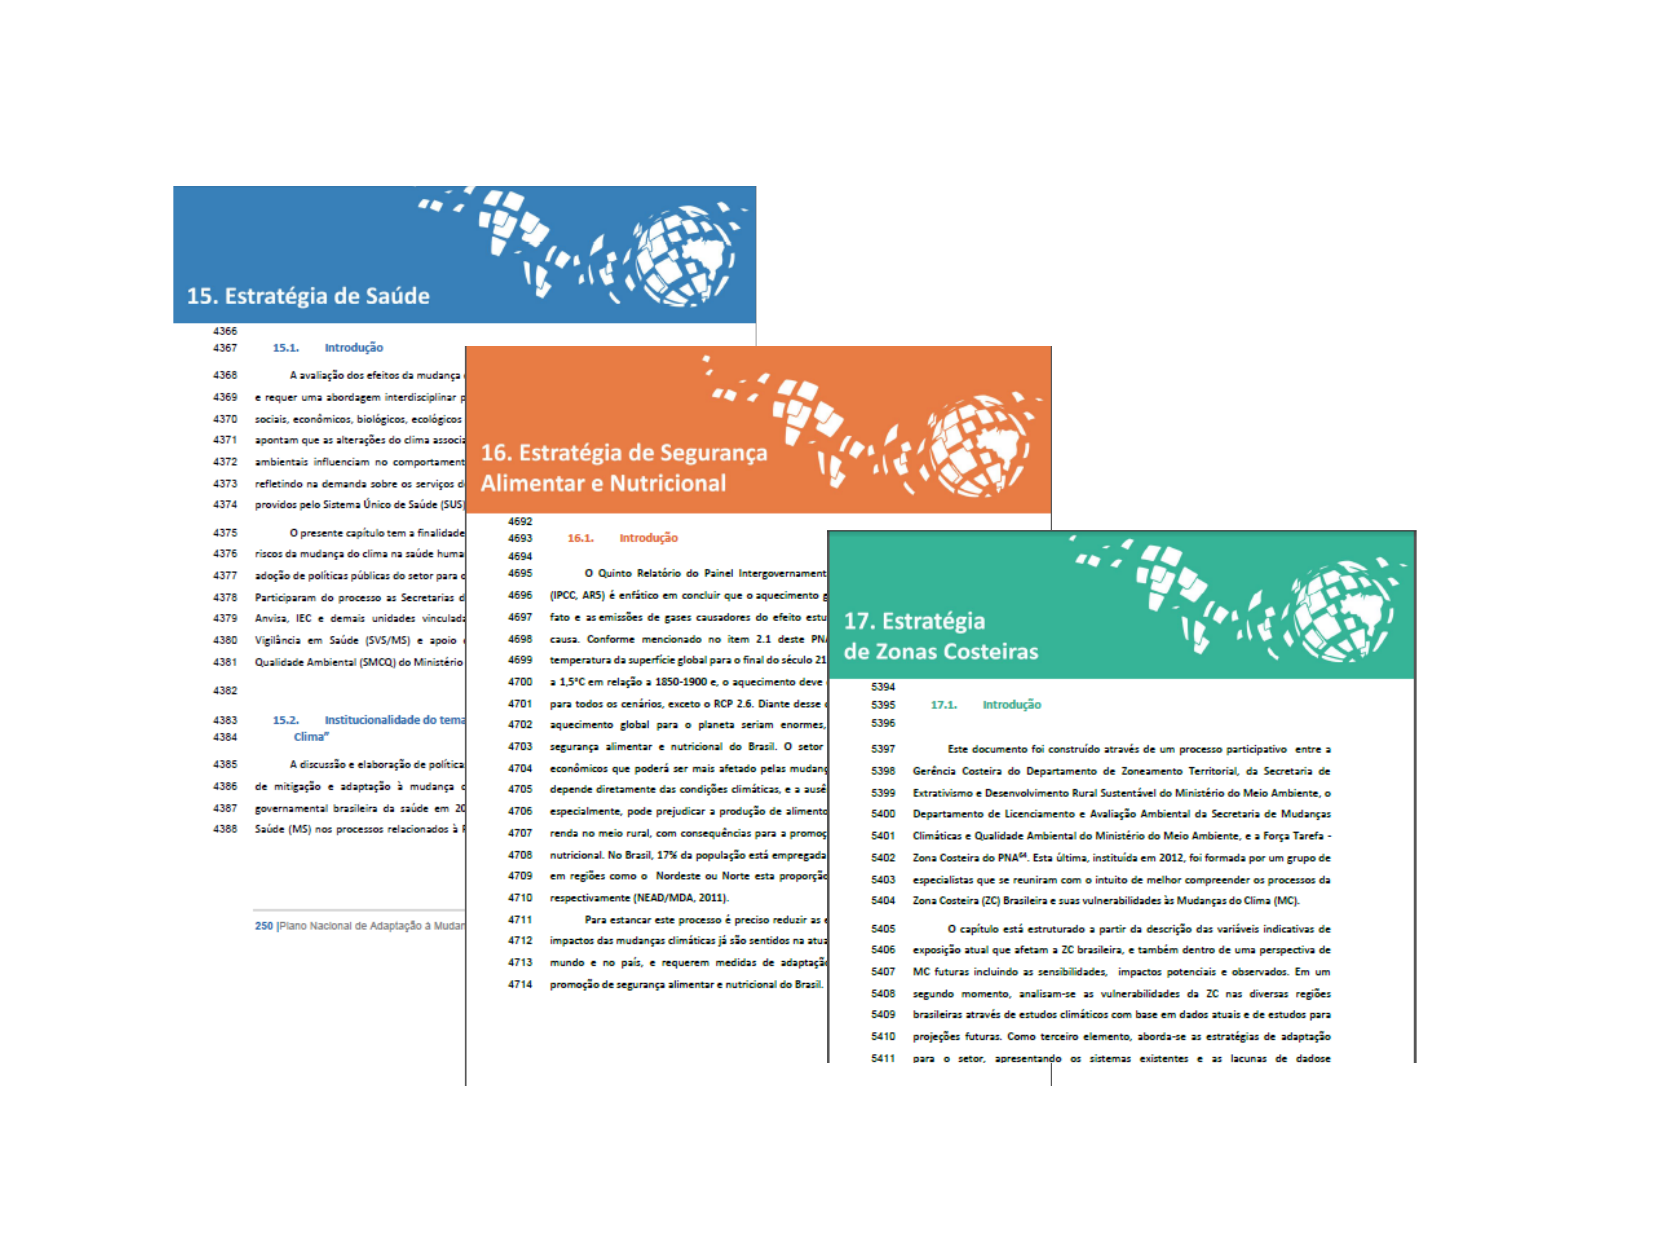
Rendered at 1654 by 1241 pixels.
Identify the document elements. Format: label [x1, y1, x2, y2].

picture [173, 186, 1417, 1086]
